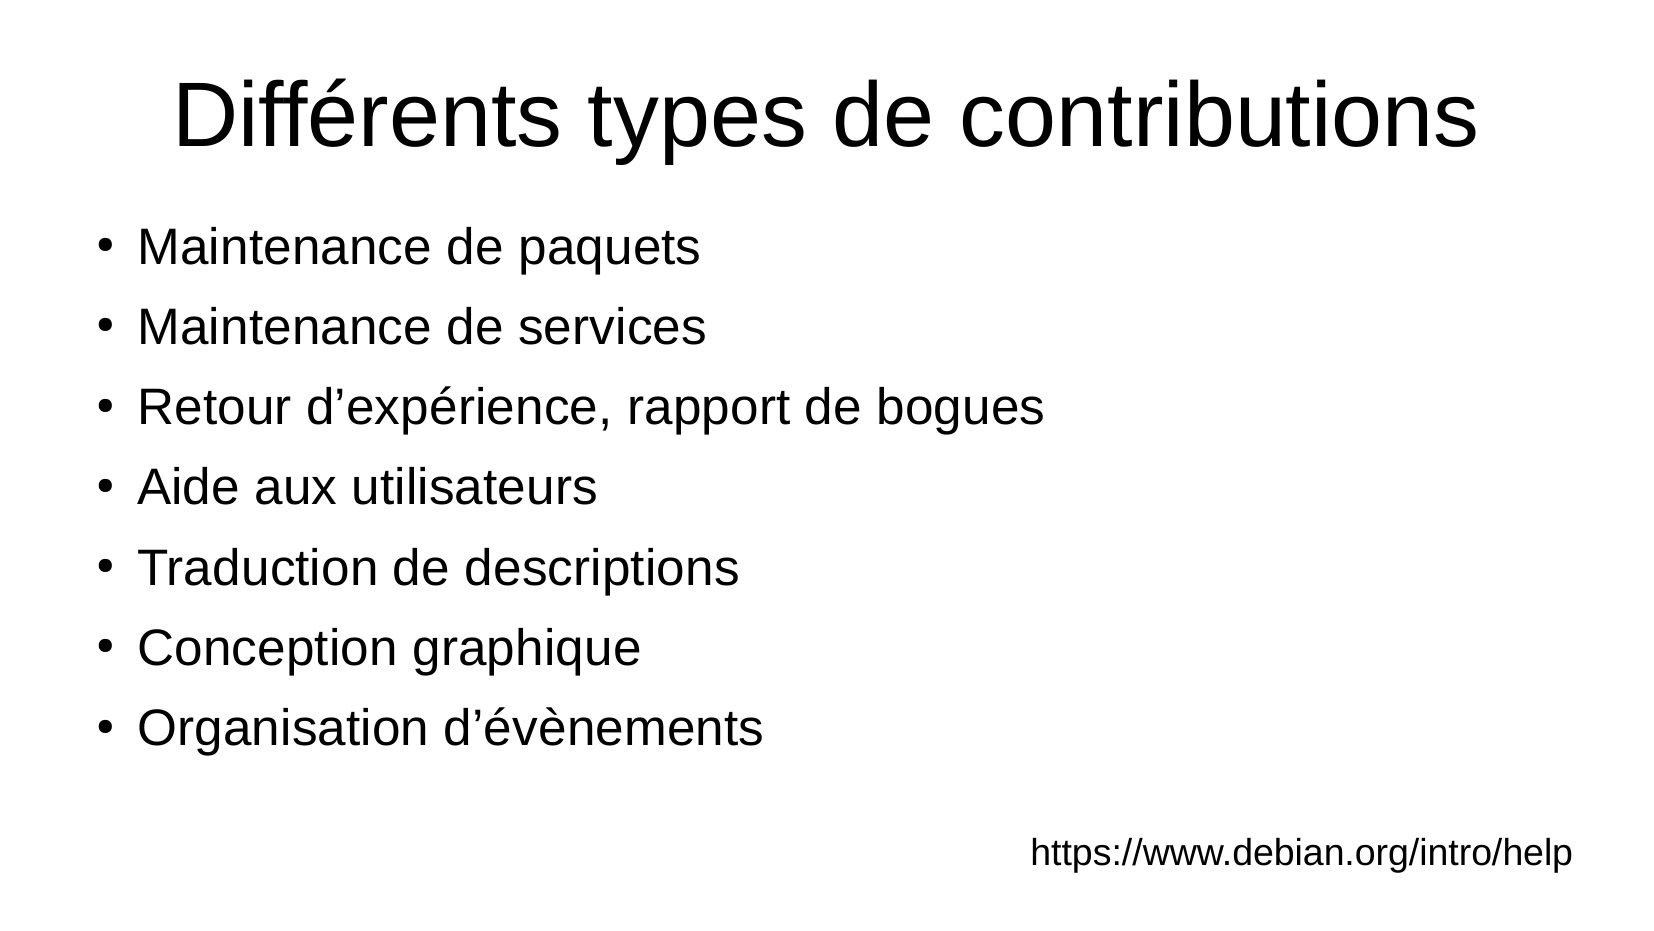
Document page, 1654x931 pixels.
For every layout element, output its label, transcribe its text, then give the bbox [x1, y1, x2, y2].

title Différents types de contributions [82, 37, 1571, 193]
list Maintenance de paquets Maintenance de services Retour d’expérience, rapport de bogues Aide aux utilisateurs Traduction de descriptions Conception graphique Organisation d’évènements [82, 217, 1571, 758]
text_box https://www.debian.org/intro/help [1015, 823, 1595, 875]
